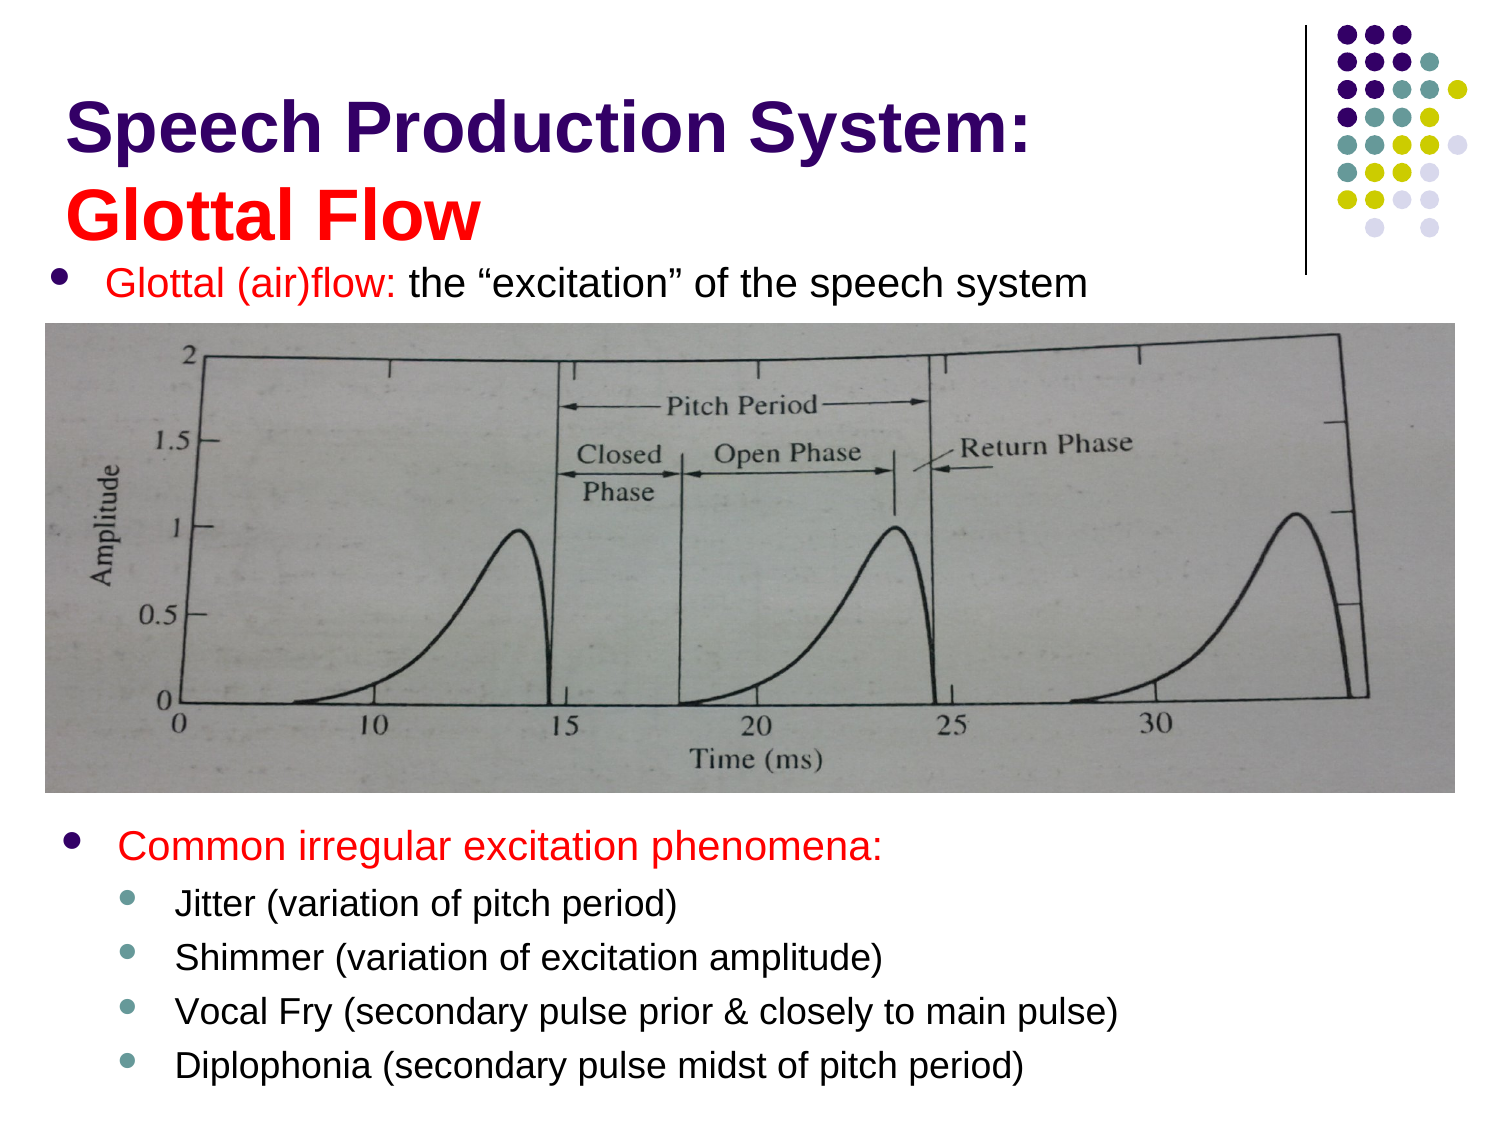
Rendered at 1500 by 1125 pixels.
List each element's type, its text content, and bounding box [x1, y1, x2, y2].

title Speech Production System: Glottal Flow [49, 0, 1288, 263]
picture [45, 323, 1455, 793]
list Glottal (air)flow: the “excitation” of the speech system [33, 248, 1276, 316]
list Common irregular excitation phenomena: Jitter (variation of pitch period) Shimmer (variation of excitation amplitude) Vocal Fry (secondary pulse prior & closely to main pulse) Diplophonia (secondary pulse midst of pitch period) [46, 811, 1448, 1100]
